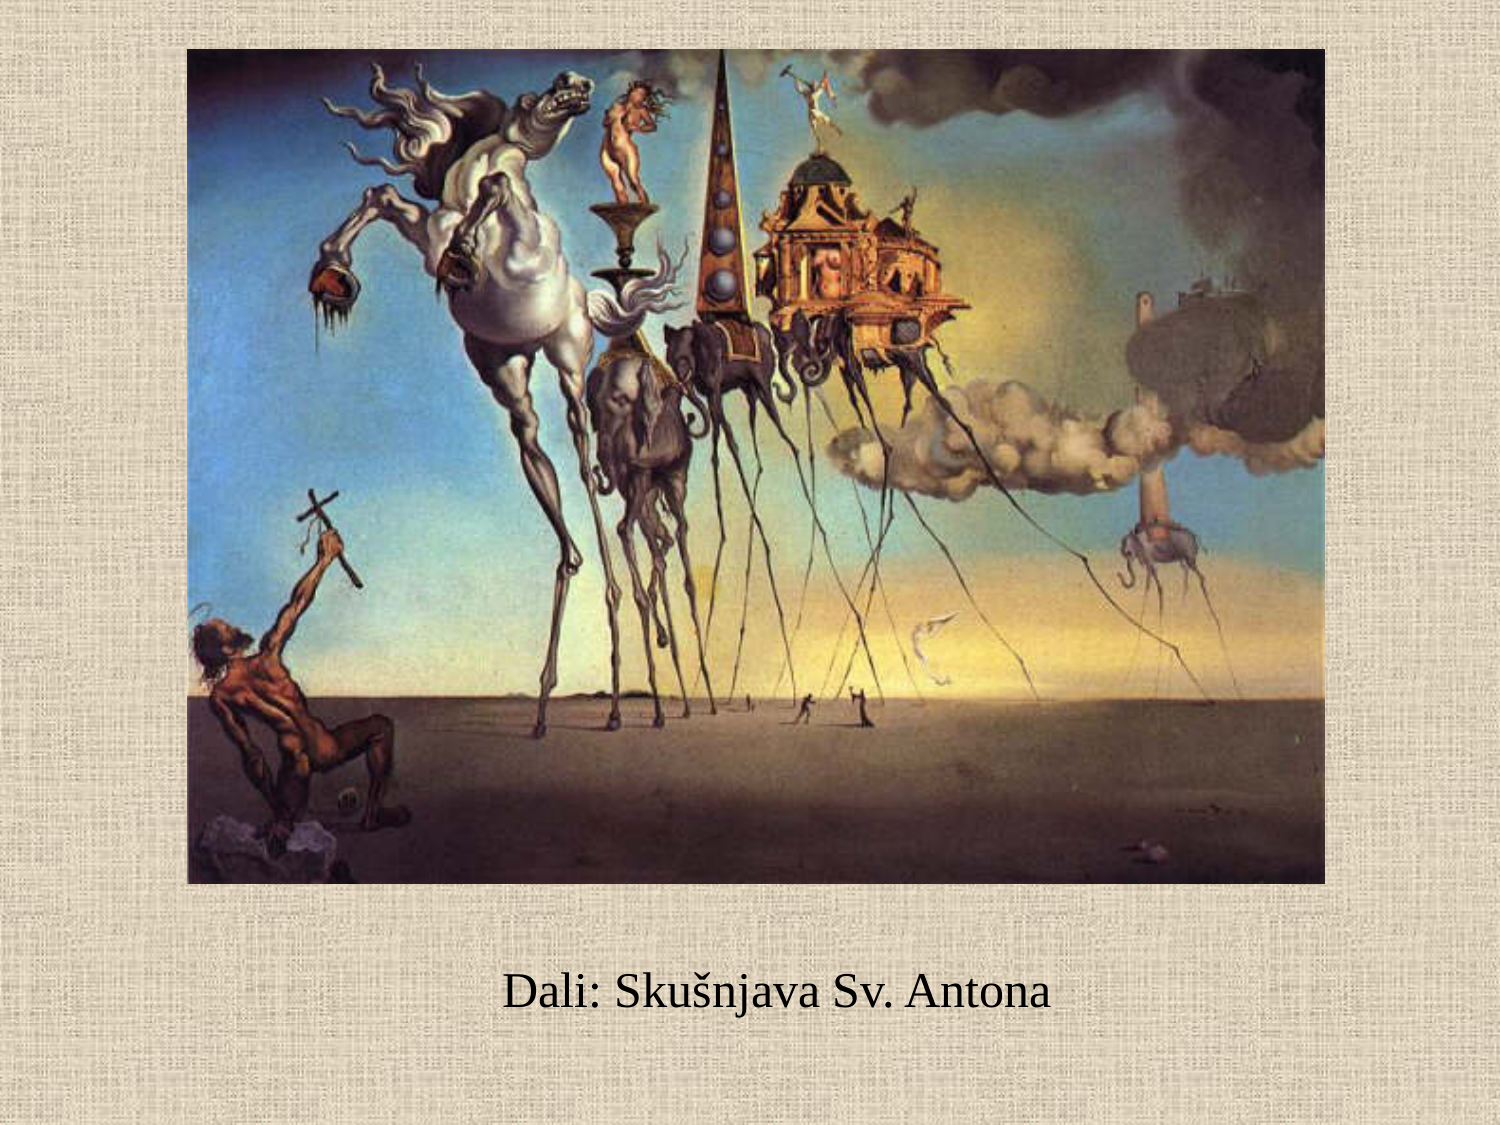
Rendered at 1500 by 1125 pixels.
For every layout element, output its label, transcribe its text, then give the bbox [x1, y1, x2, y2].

text_box Dali: Skušnjava Sv. Antona [487, 949, 1073, 1025]
picture [0, 0, 1500, 1125]
